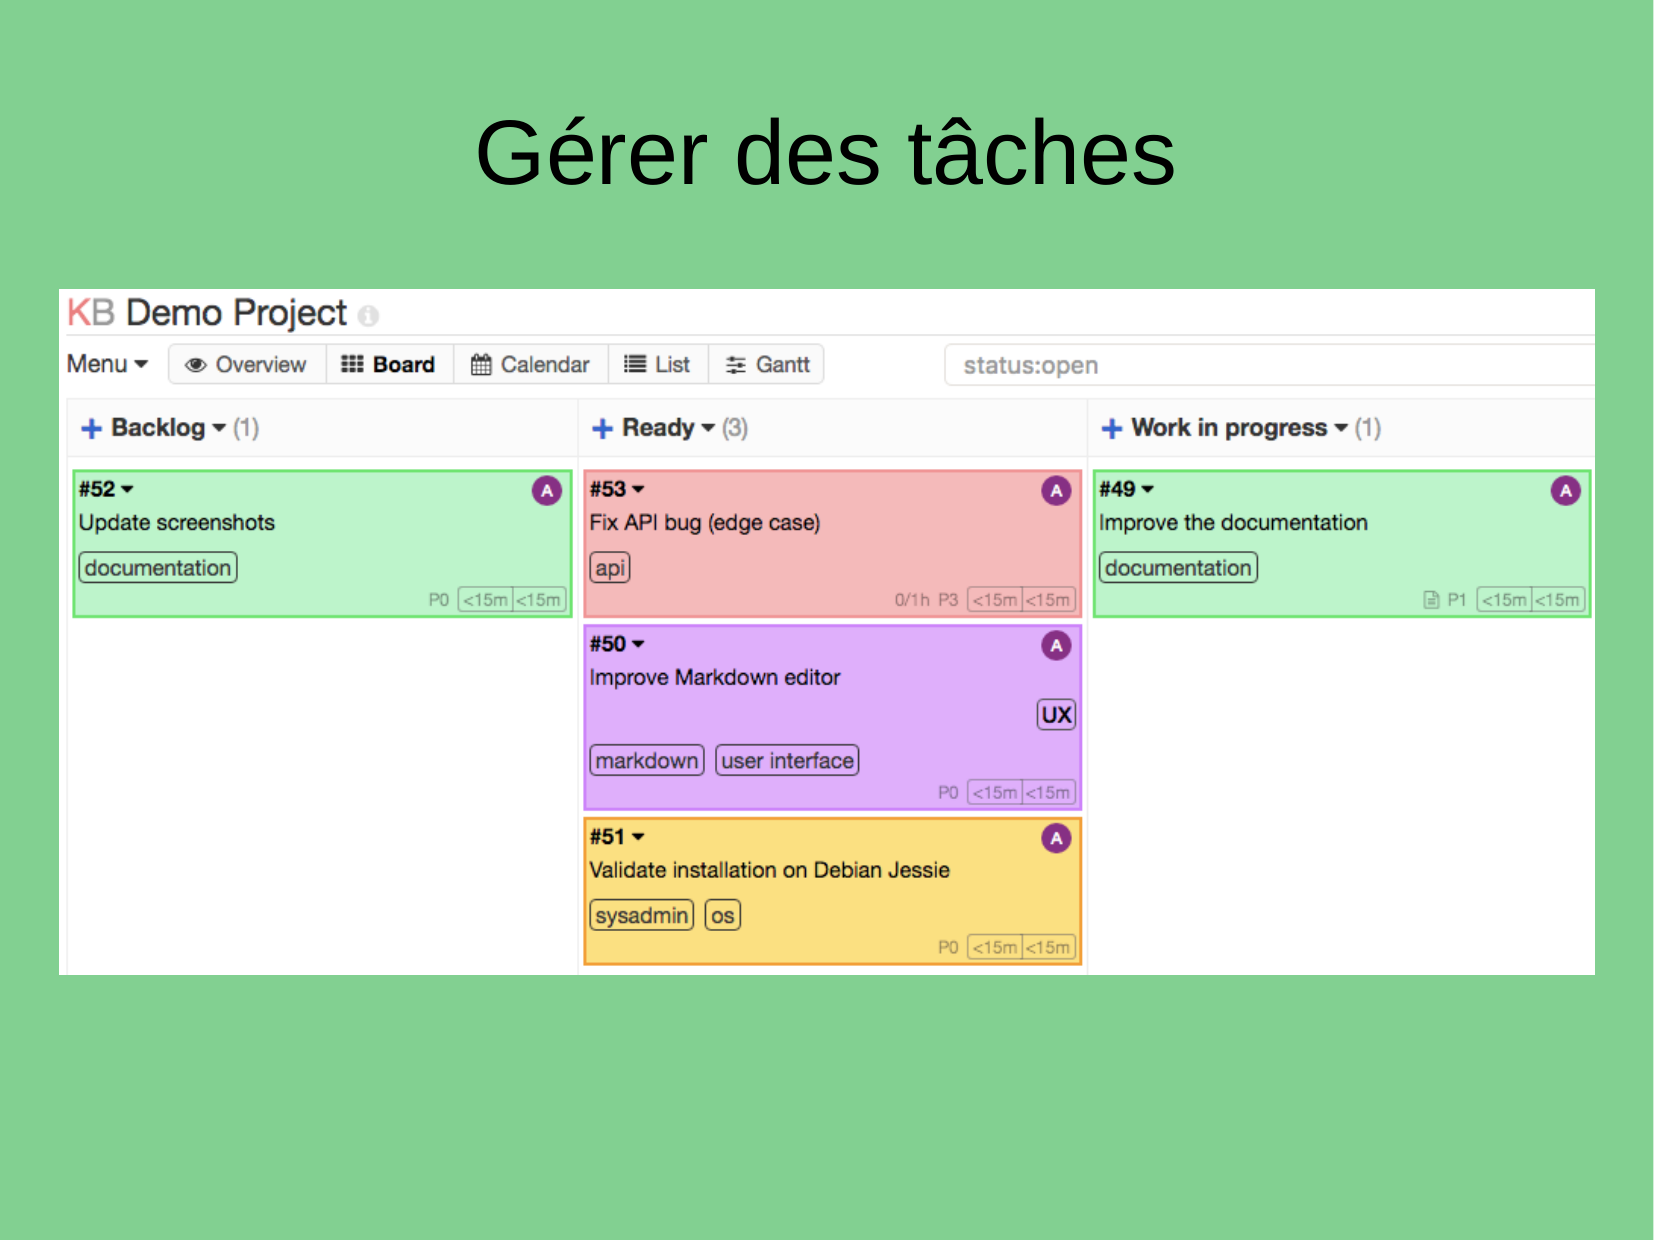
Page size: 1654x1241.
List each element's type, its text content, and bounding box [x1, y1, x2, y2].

picture [59, 289, 1595, 976]
title Gérer des tâches [82, 49, 1571, 257]
